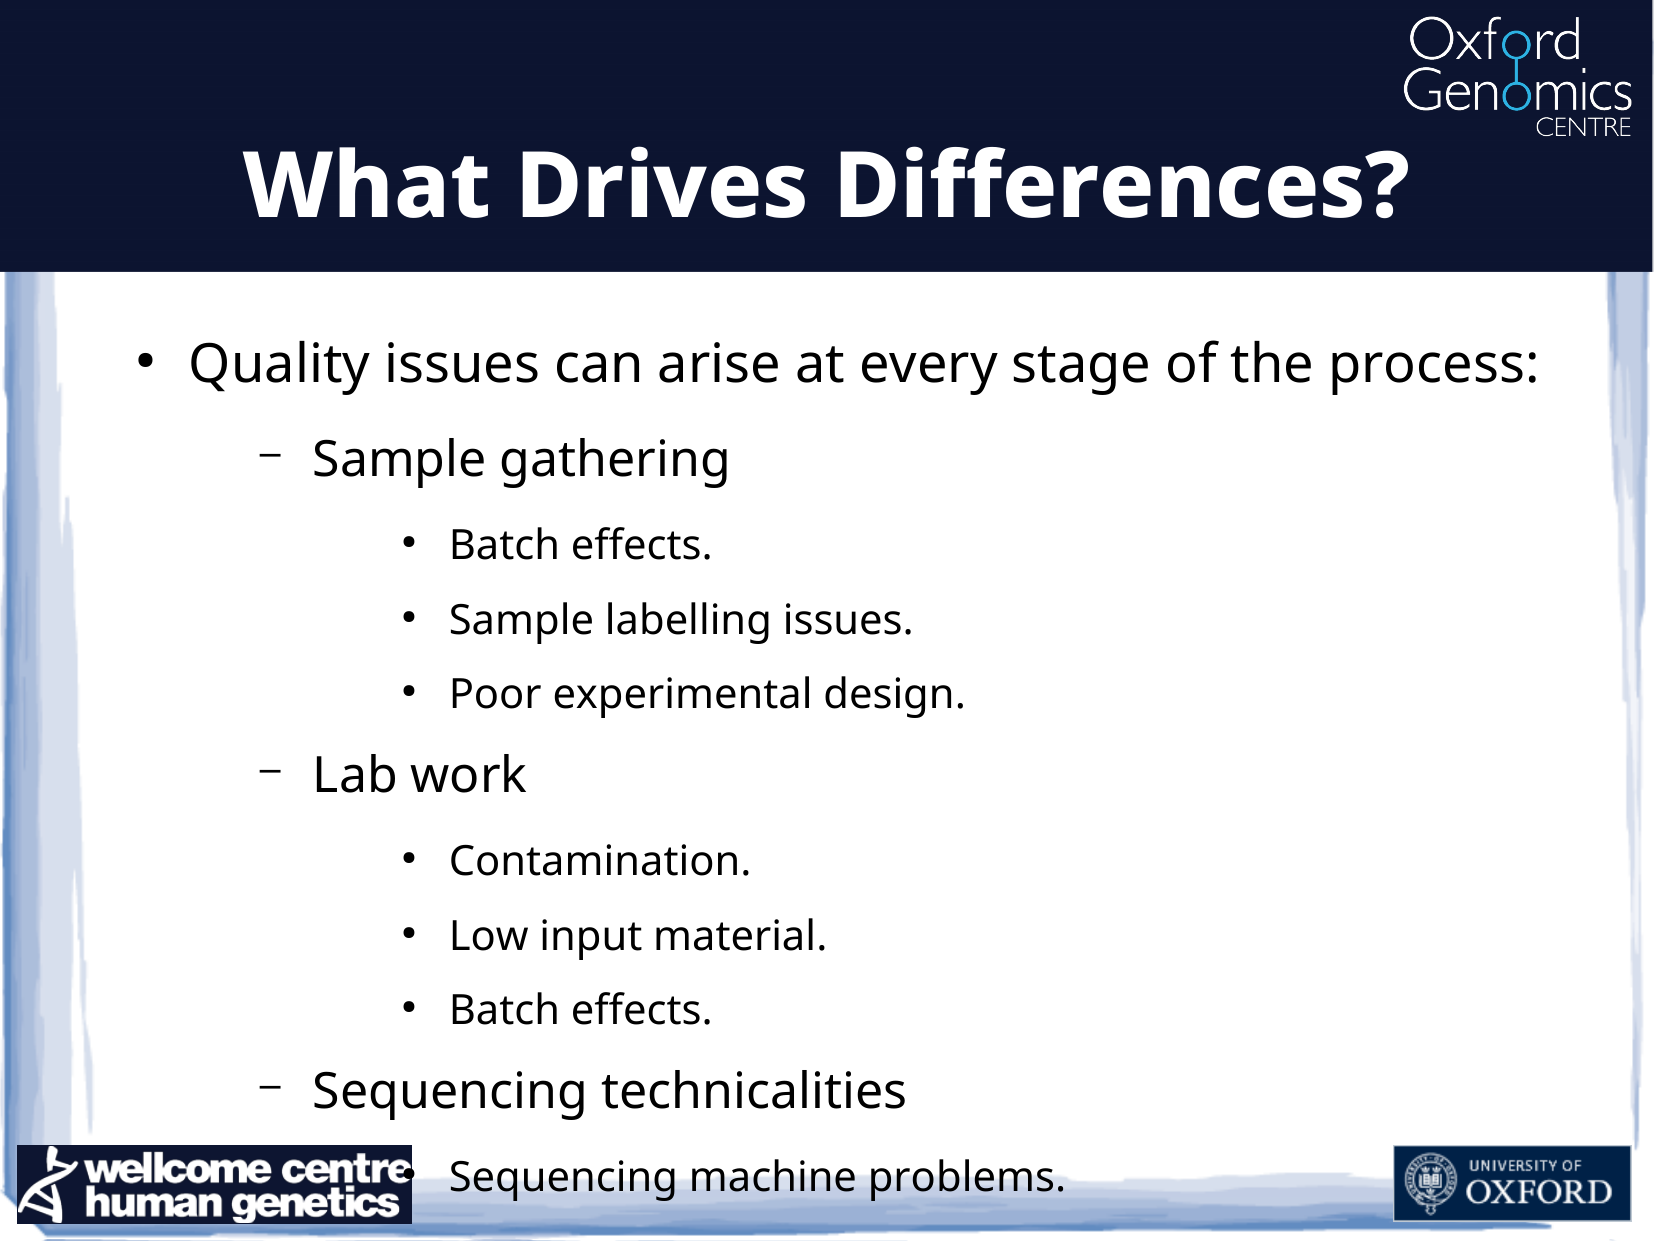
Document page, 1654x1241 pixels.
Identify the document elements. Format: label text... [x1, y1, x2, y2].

title What Drives Differences? [82, 78, 1571, 287]
picture [0, 0, 1654, 1241]
list Quality issues can arise at every stage of the process: Sample gathering Batch effects. Sample labelling issues. Poor experimental design. Lab work Contamination. Low input material. Batch effects. Sequencing technicalities Sequencing machine problems. [118, 324, 1571, 1134]
